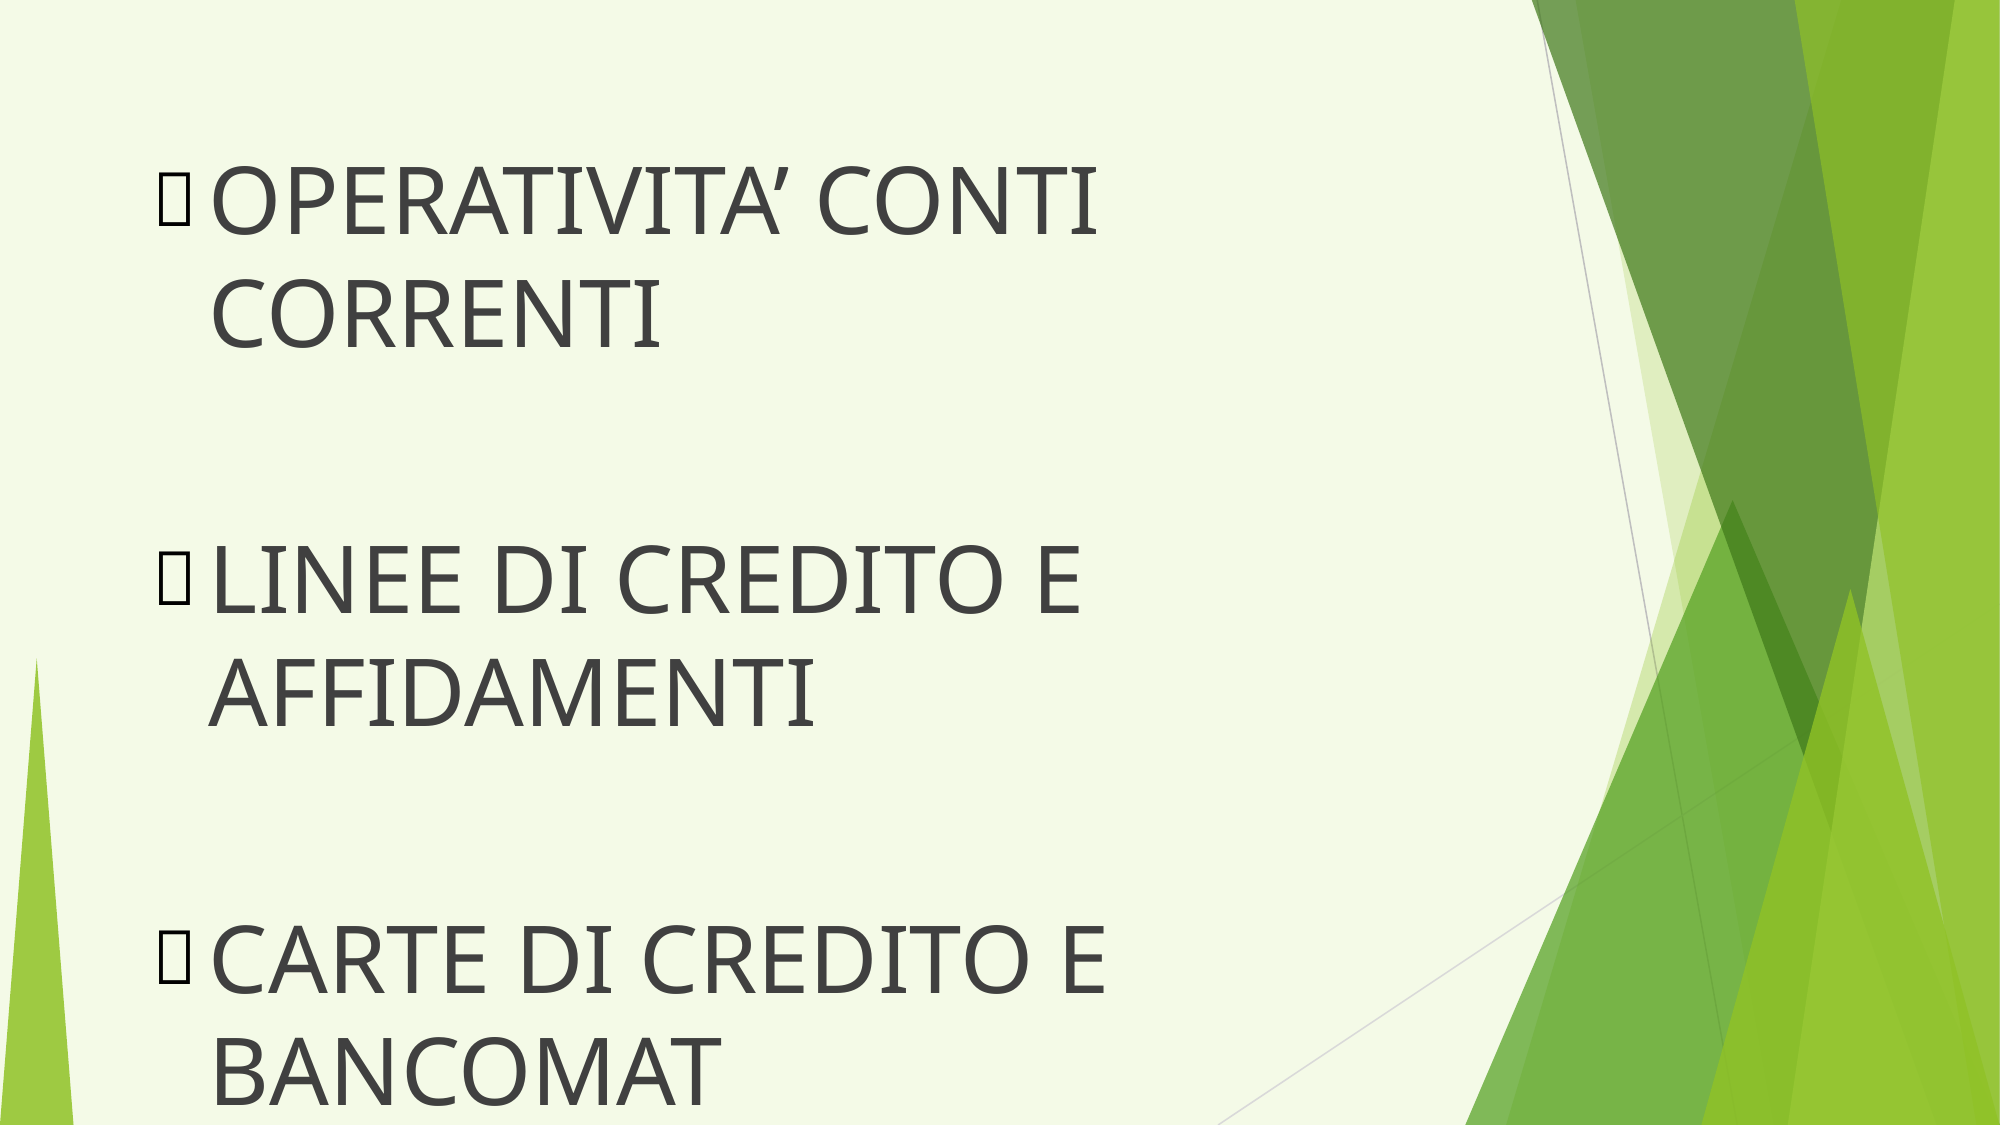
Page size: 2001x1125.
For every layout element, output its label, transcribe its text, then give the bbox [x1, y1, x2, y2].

list OPERATIVITA’ CONTI CORRENTI LINEE DI CREDITO E AFFIDAMENTI CARTE DI CREDITO E BANCOMAT BONIFICI ORDINI DI ADDEBITO RICORRENTI APP [137, 133, 1513, 1030]
